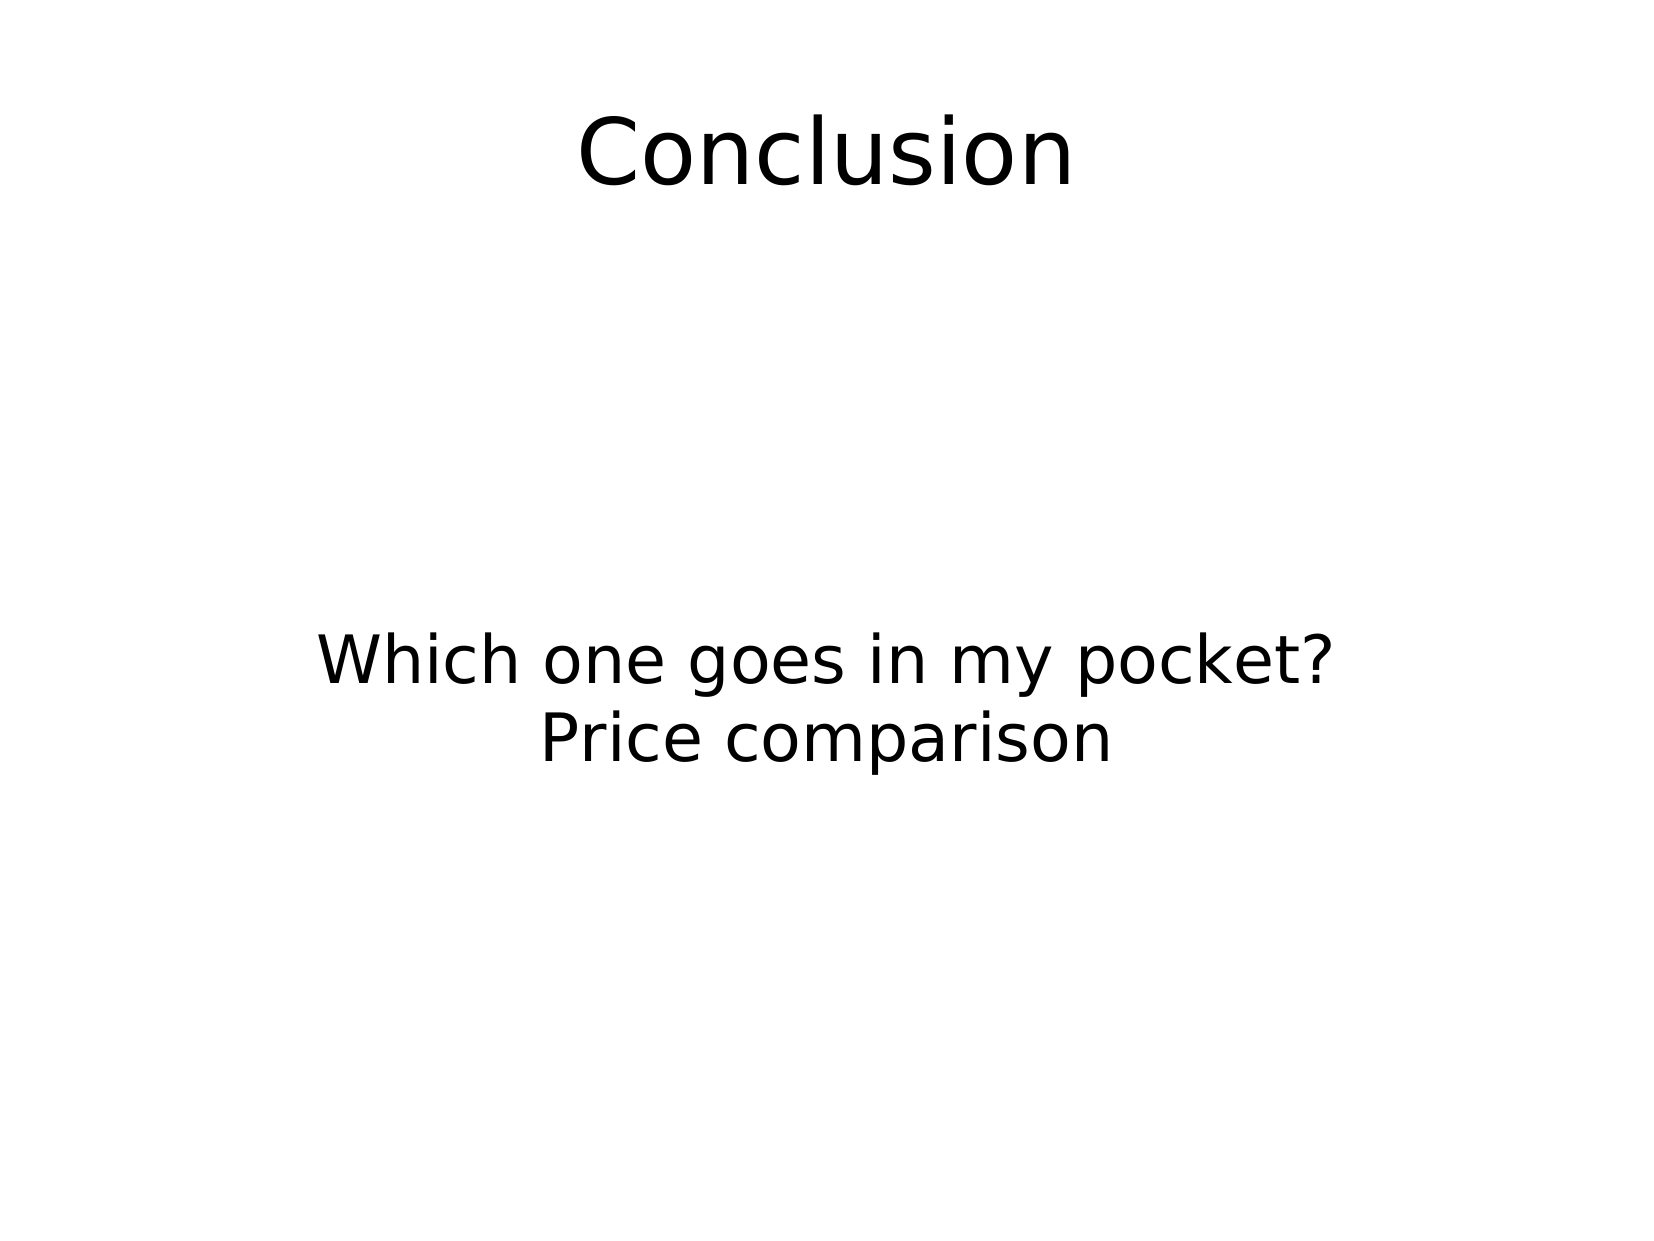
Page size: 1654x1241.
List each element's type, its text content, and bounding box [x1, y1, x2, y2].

subtitle Which one goes in my pocket? Price comparison [82, 297, 1571, 1102]
title Conclusion [82, 56, 1571, 250]
